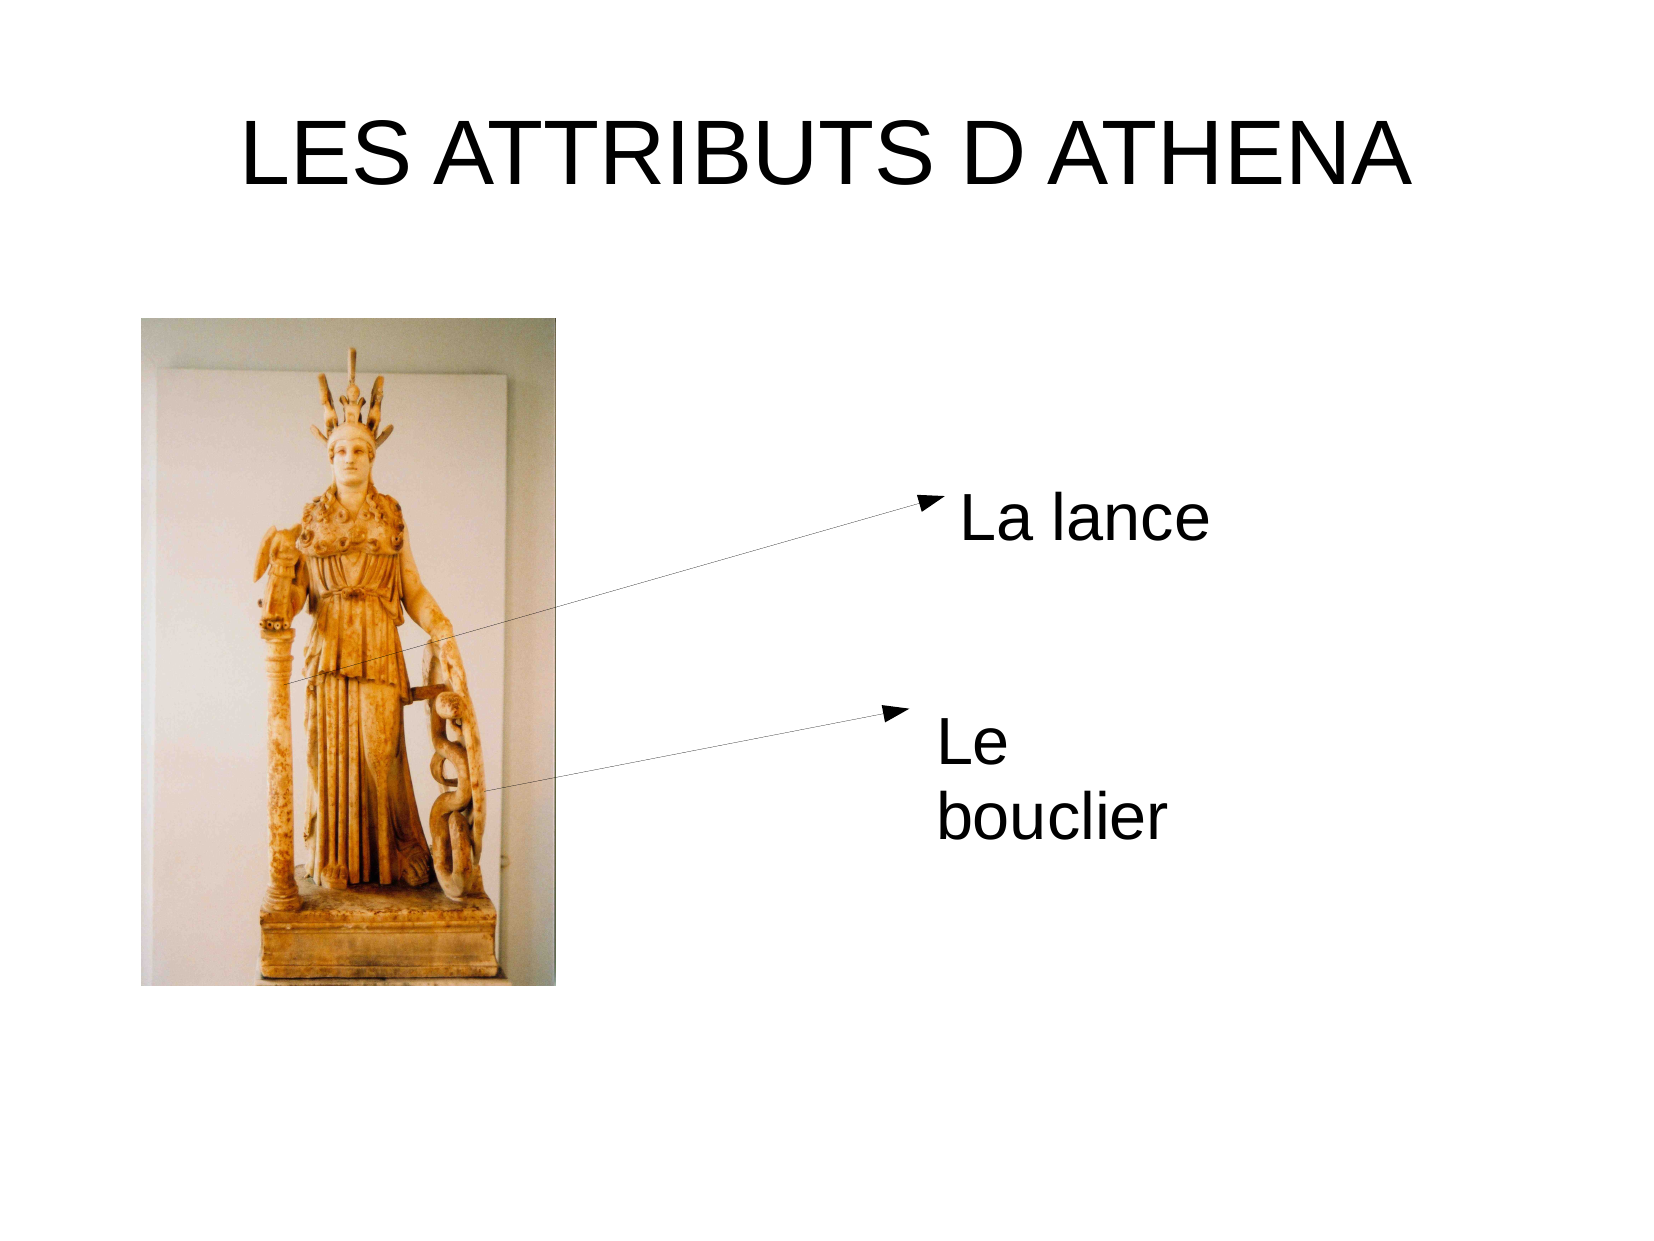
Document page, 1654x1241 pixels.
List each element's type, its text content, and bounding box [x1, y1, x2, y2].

picture [141, 318, 556, 986]
text_box La lance [944, 472, 1252, 563]
text_box Le bouclier [921, 696, 1217, 862]
title LES ATTRIBUTS D ATHENA [82, 49, 1571, 257]
